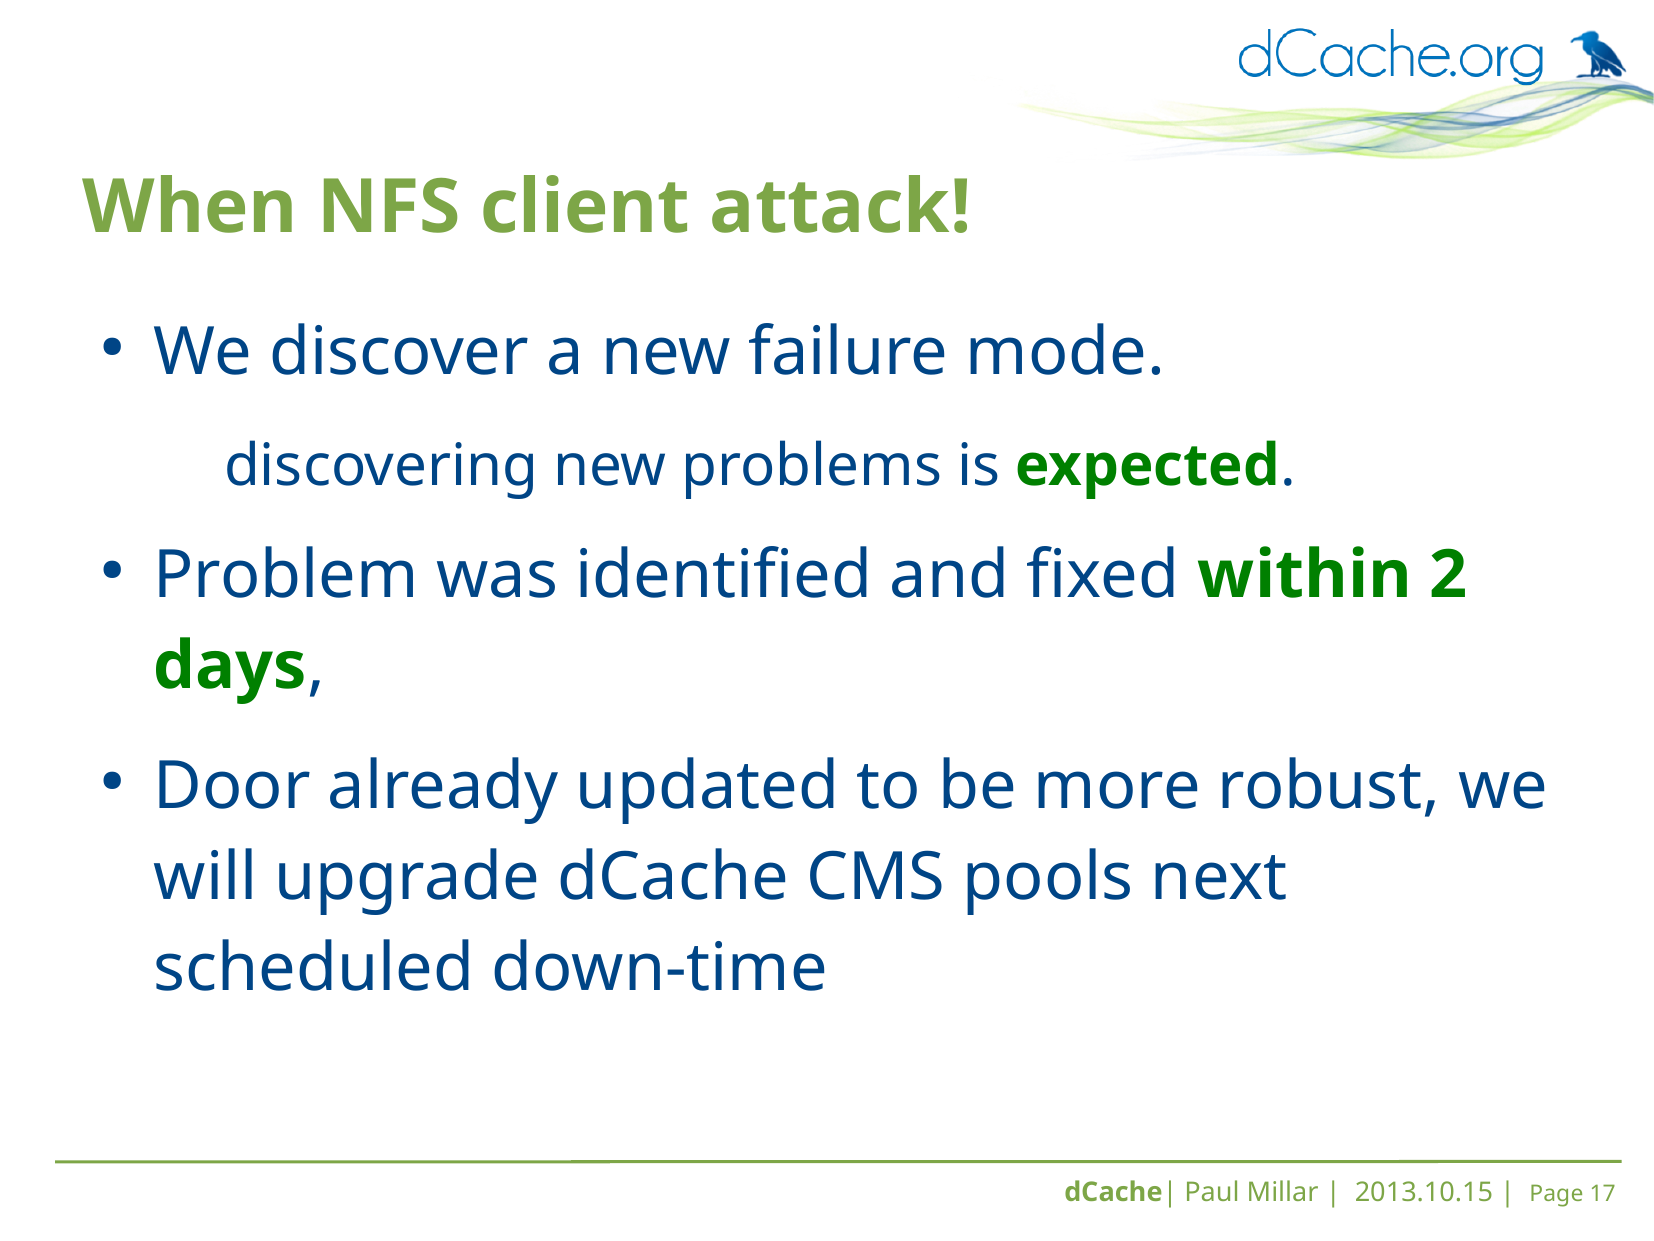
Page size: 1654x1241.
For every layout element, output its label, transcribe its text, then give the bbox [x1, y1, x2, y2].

title When NFS client attack! [82, 156, 1605, 251]
list We discover a new failure mode. discovering new problems is expected. Problem was identified and fixed within 2 days, Door already updated to be more robust, we will upgrade dCache CMS pools next scheduled down-time [82, 302, 1571, 1023]
picture [956, 16, 1654, 169]
